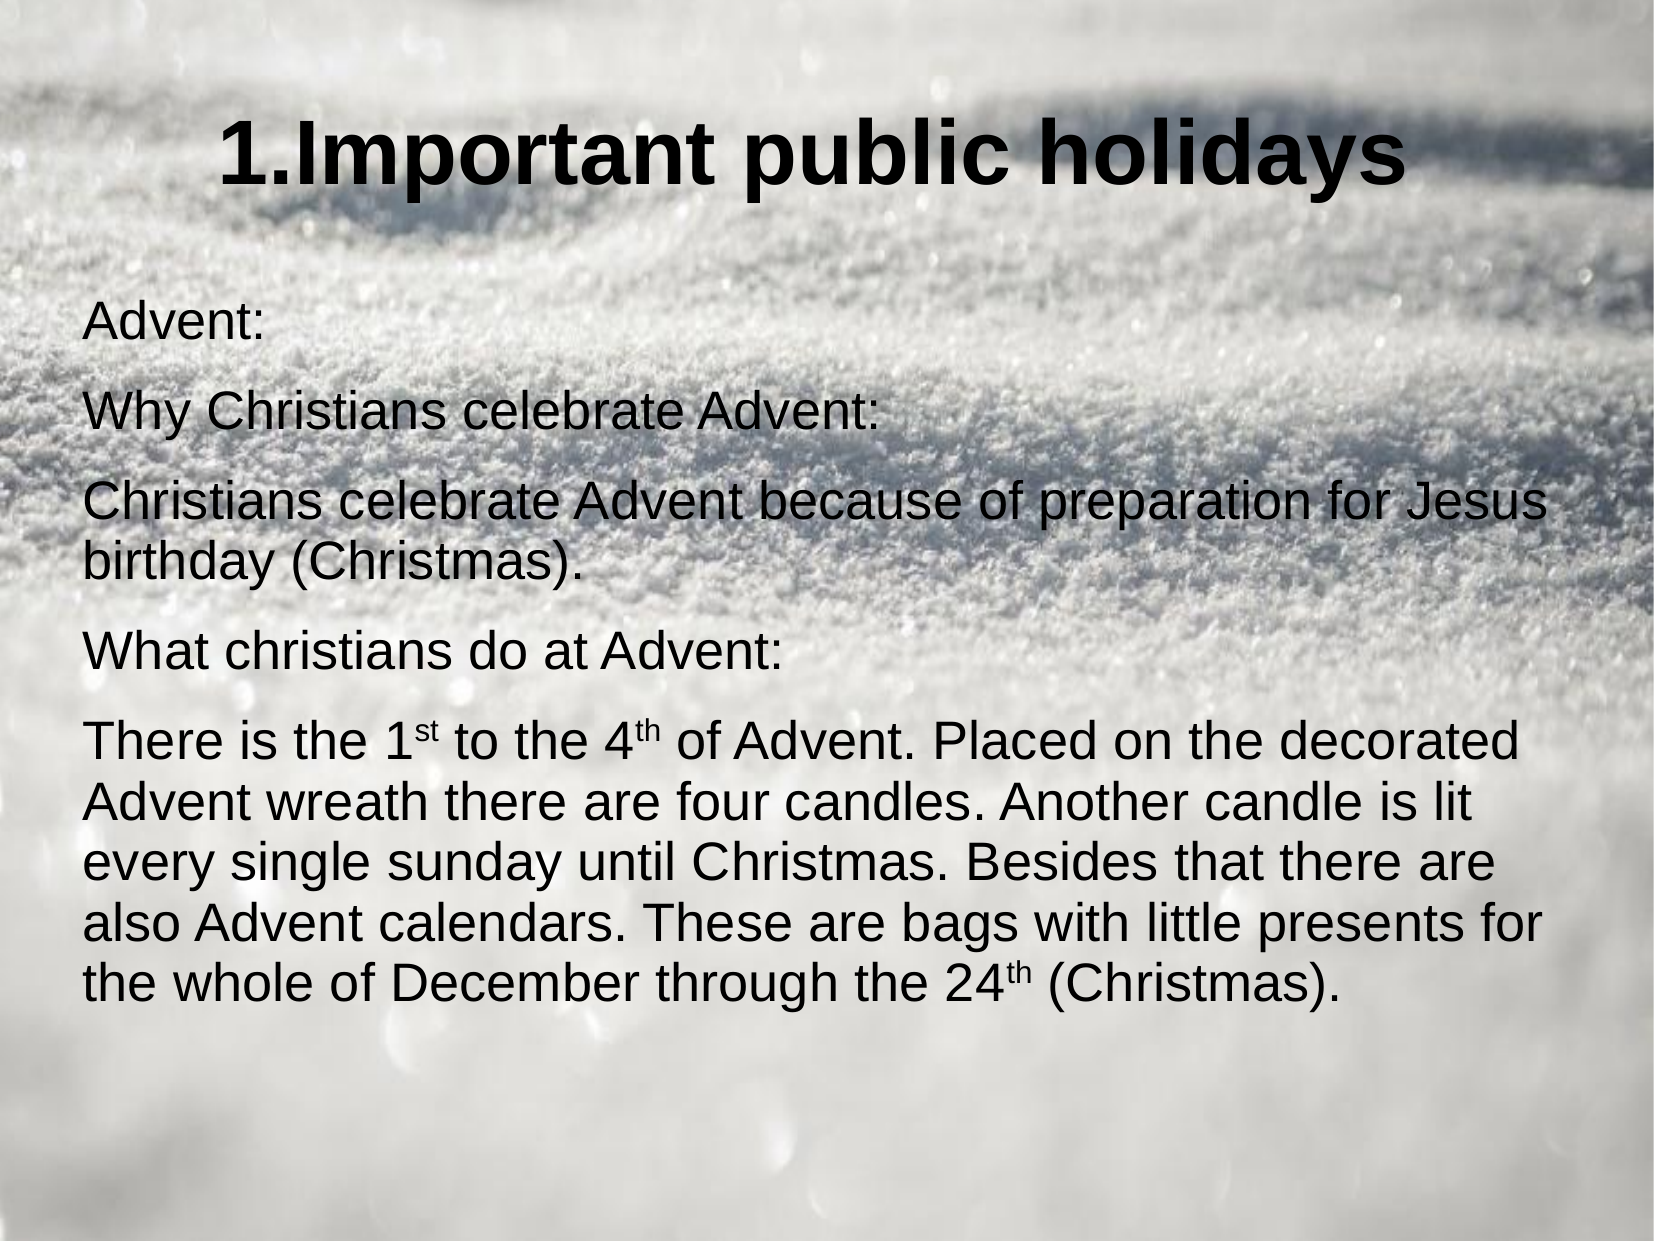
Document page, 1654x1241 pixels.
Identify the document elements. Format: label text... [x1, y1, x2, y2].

list Advent: Why Christians celebrate Advent: Christians celebrate Advent because of preparation for Jesus birthday (Christmas). What christians do at Advent: There is the 1st to the 4th of Advent. Placed on the decorated Advent wreath there are four candles. Another candle is lit every single sunday until Christmas. Besides that there are also Advent calendars. These are bags with little presents for the whole of December through the 24th (Christmas). [82, 290, 1571, 1109]
picture [0, 0, 1654, 1241]
title 1.Important public holidays [82, 49, 1571, 257]
